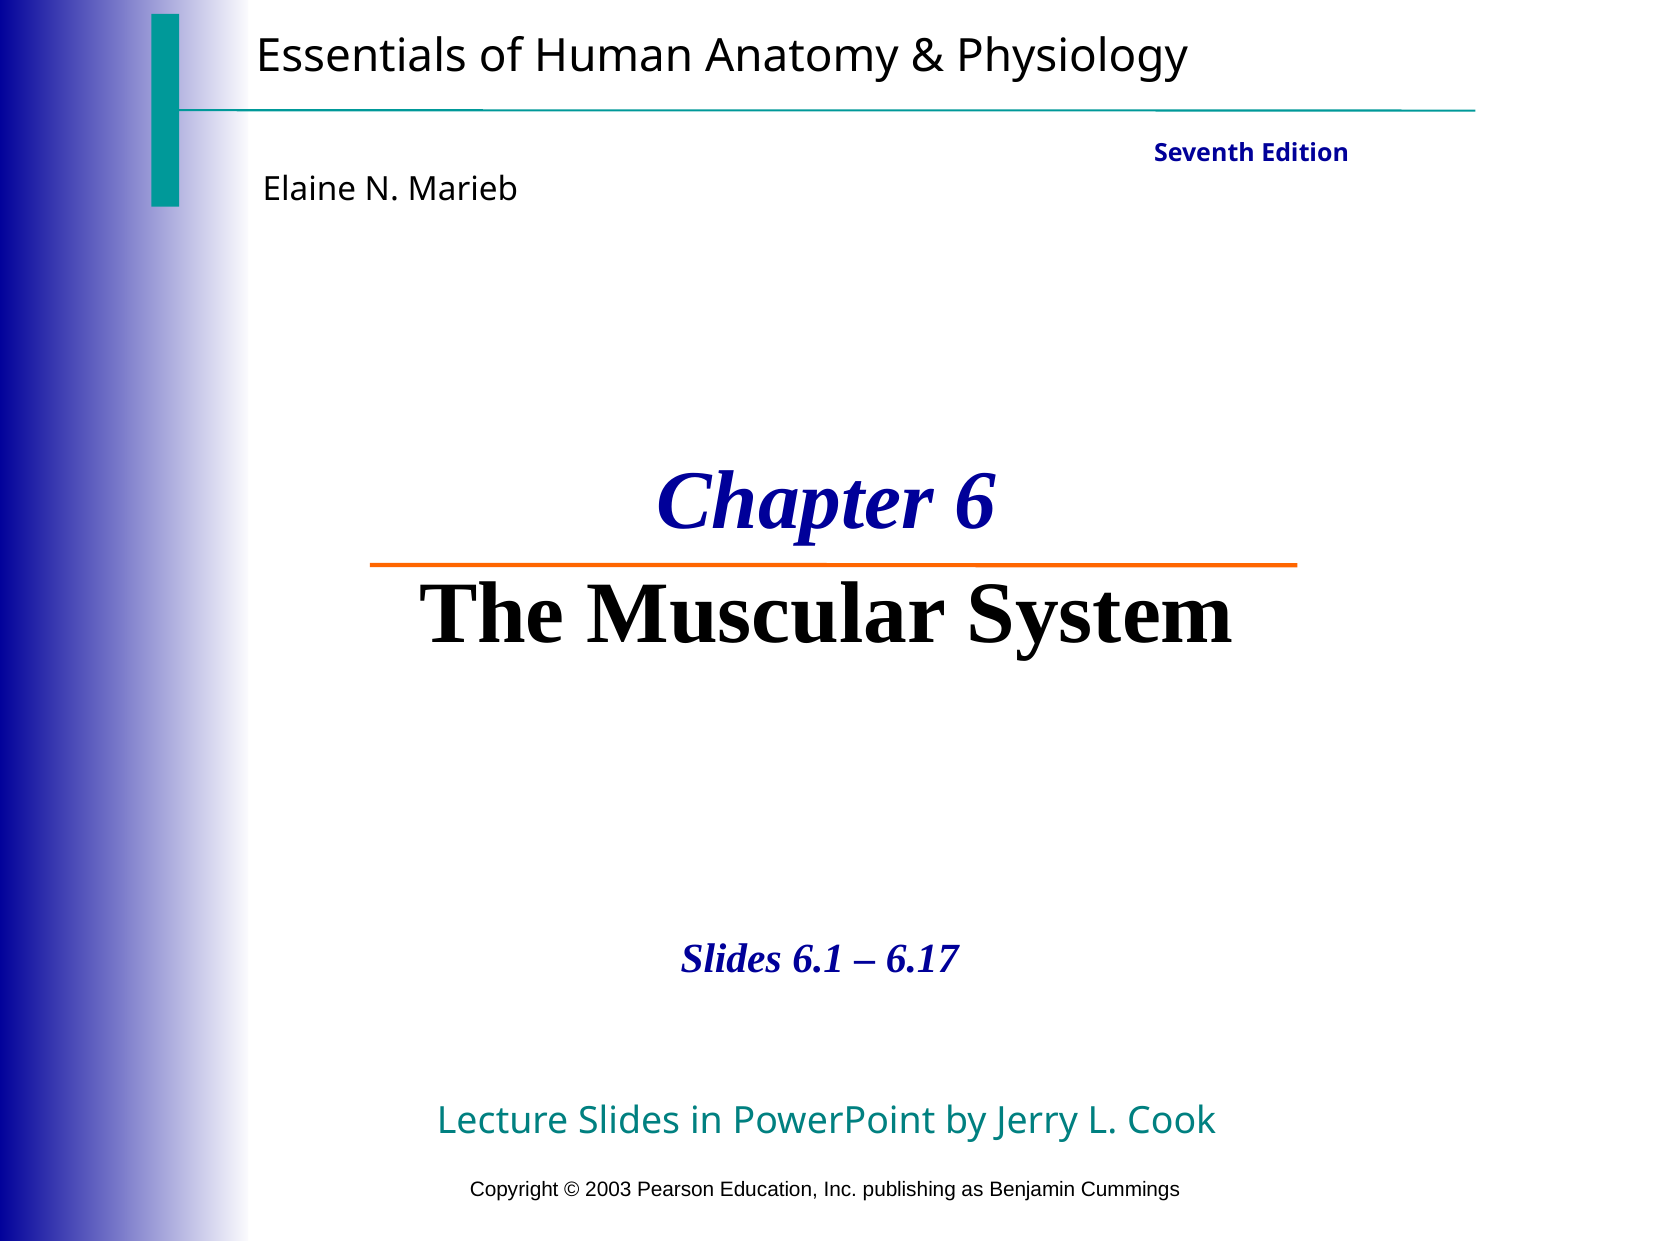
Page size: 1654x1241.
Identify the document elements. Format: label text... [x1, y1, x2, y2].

text_box Copyright © 2003 Pearson Education, Inc. publishing as Benjamin Cummings [454, 1168, 1195, 1209]
title Chapter 6 The Muscular System [206, 427, 1447, 693]
text_box [0, 0, 249, 1241]
text_box Slides 6.1 – 6.17 [482, 923, 1158, 989]
text_box Elaine N. Marieb [248, 158, 593, 215]
text_box Lecture Slides in PowerPoint by Jerry L. Cook [421, 1088, 1233, 1149]
text_box Seventh Edition [1060, 128, 1365, 175]
text_box Essentials of Human Anatomy & Physiology [249, 18, 1413, 89]
